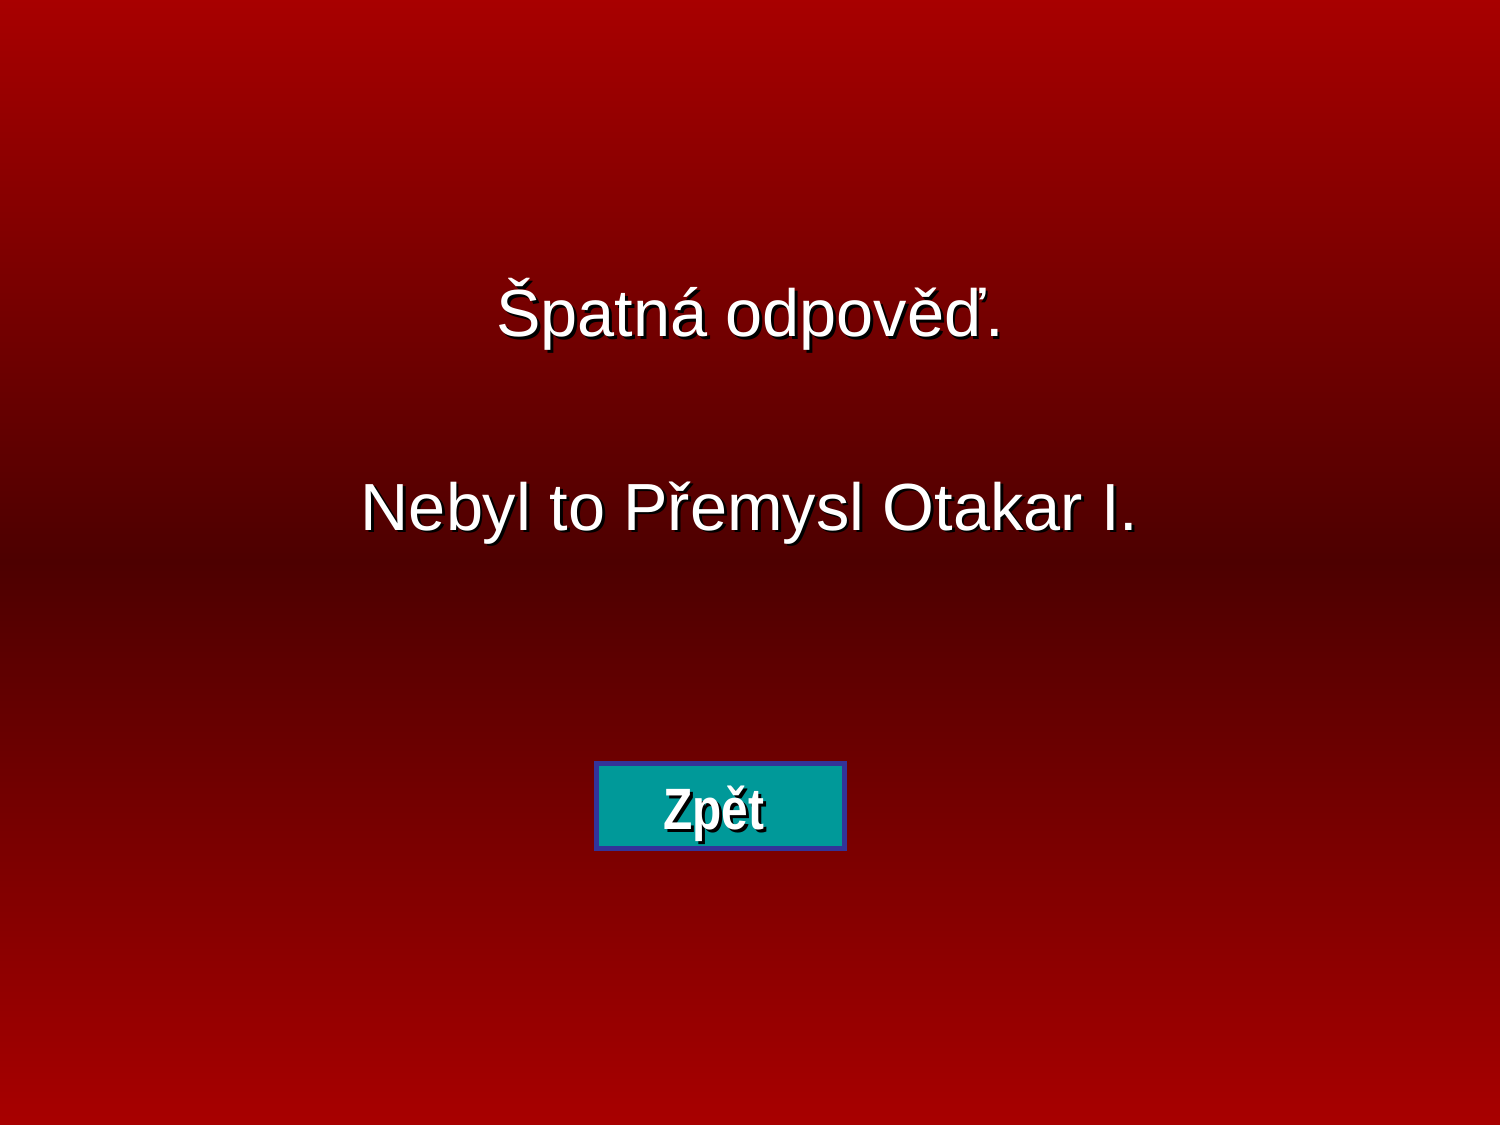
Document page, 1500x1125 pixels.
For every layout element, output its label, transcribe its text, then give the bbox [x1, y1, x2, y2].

text_box Zpět [596, 763, 845, 849]
list Špatná odpověď. Nebyl to Přemysl Otakar I. [75, 262, 1426, 1006]
